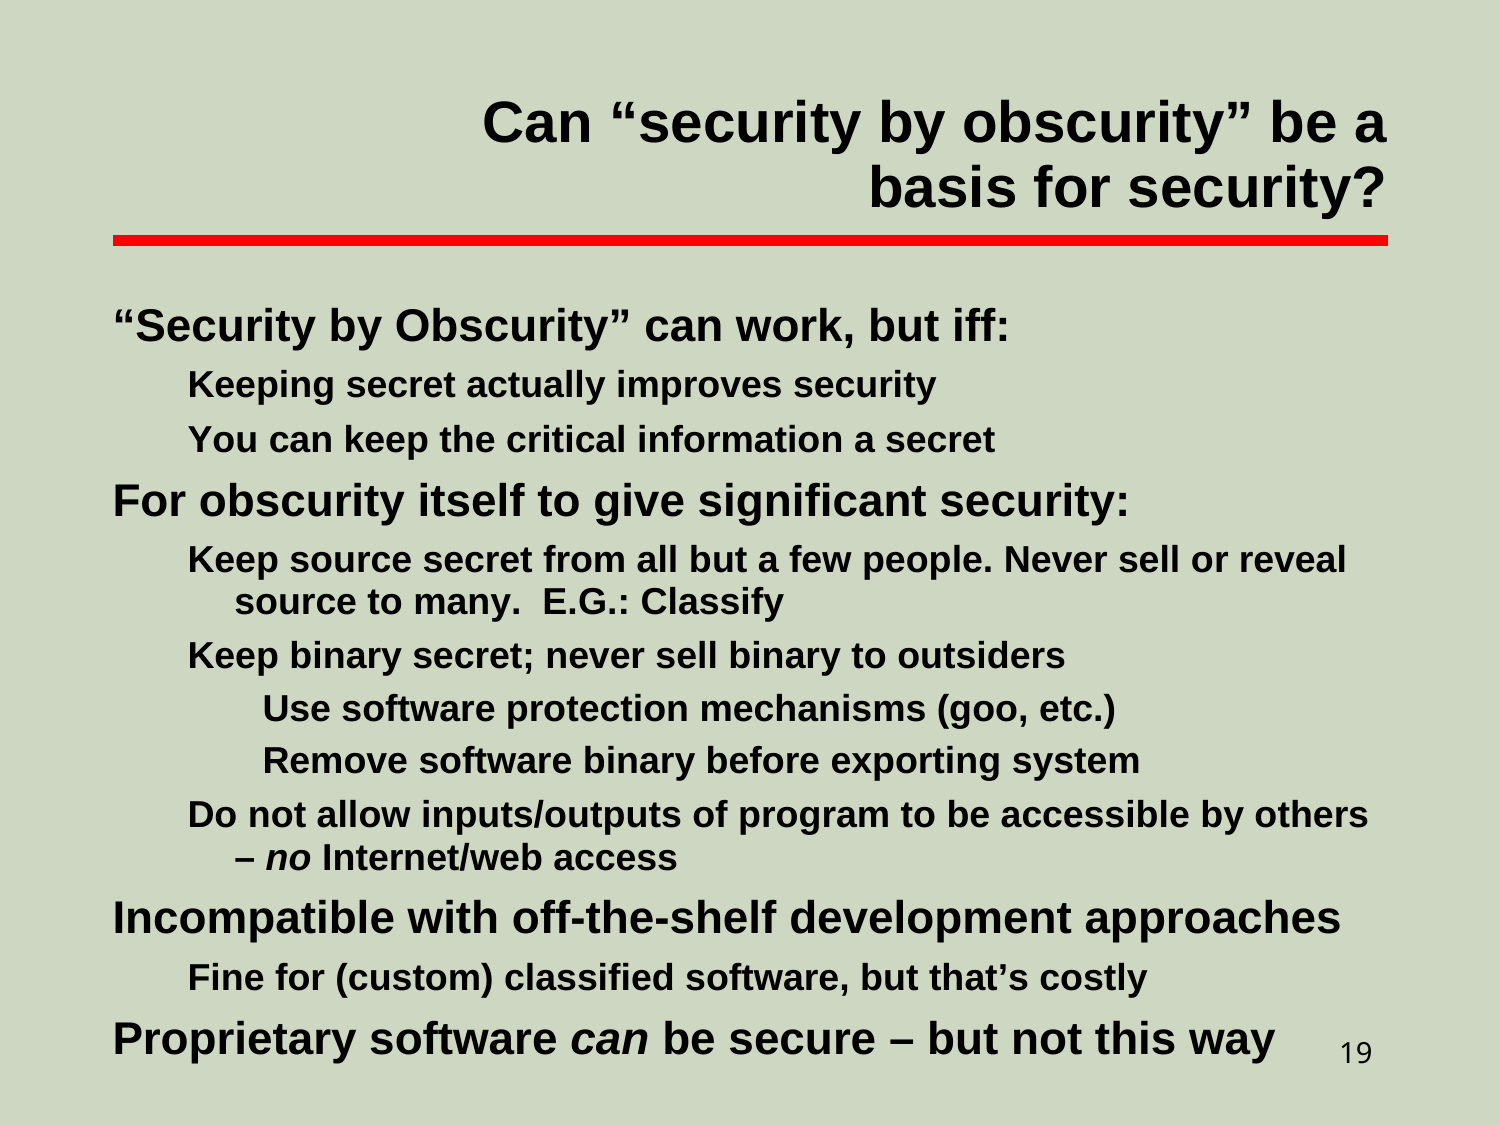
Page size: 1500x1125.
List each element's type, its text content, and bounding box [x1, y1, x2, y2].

list “Security by Obscurity” can work, but iff: Keeping secret actually improves security You can keep the critical information a secret For obscurity itself to give significant security: Keep source secret from all but a few people. Never sell or reveal source to many. E.G.: Classify Keep binary secret; never sell binary to outsiders Use software protection mechanisms (goo, etc.) Remove software binary before exporting system Do not allow inputs/outputs of program to be accessible by others – no Internet/web access Incompatible with off-the-shelf development approaches Fine for (custom) classified software, but that’s costly Proprietary software can be secure – but not this way [112, 299, 1388, 1111]
title Can “security by obscurity” be a basis for security? [337, 85, 1388, 224]
